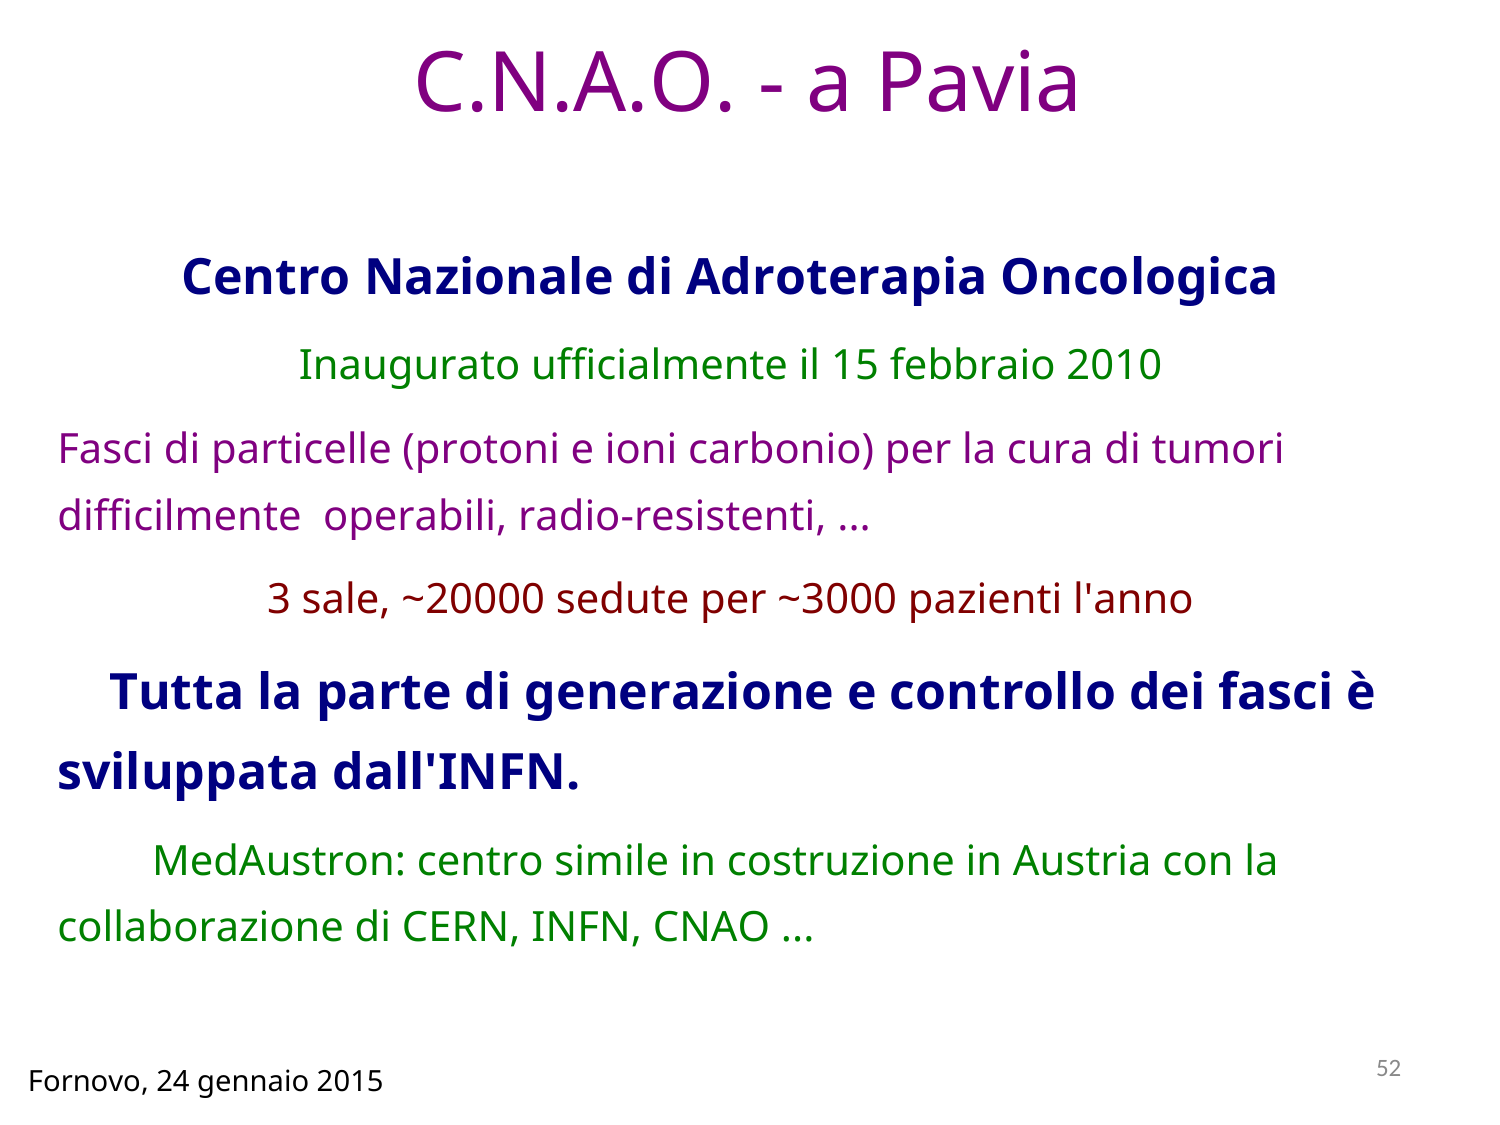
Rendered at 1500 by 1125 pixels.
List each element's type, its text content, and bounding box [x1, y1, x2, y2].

text_box C.N.A.O. - a Pavia [74, 10, 1422, 113]
text_box <numero> [1074, 1042, 1417, 1095]
text_box Centro Nazionale di Adroterapia Oncologica Inaugurato ufficialmente il 15 febbraio 2010 Fasci di particelle (protoni e ioni carbonio) per la cura di tumori difficilmente operabili, radio-resistenti, ... 3 sale, ~20000 sedute per ~3000 pazienti l'anno Tutta la parte di generazione e controllo dei fasci è sviluppata dall'INFN. MedAustron: centro simile in costruzione in Austria con la collaborazione di CERN, INFN, CNAO ... [57, 128, 1405, 1046]
